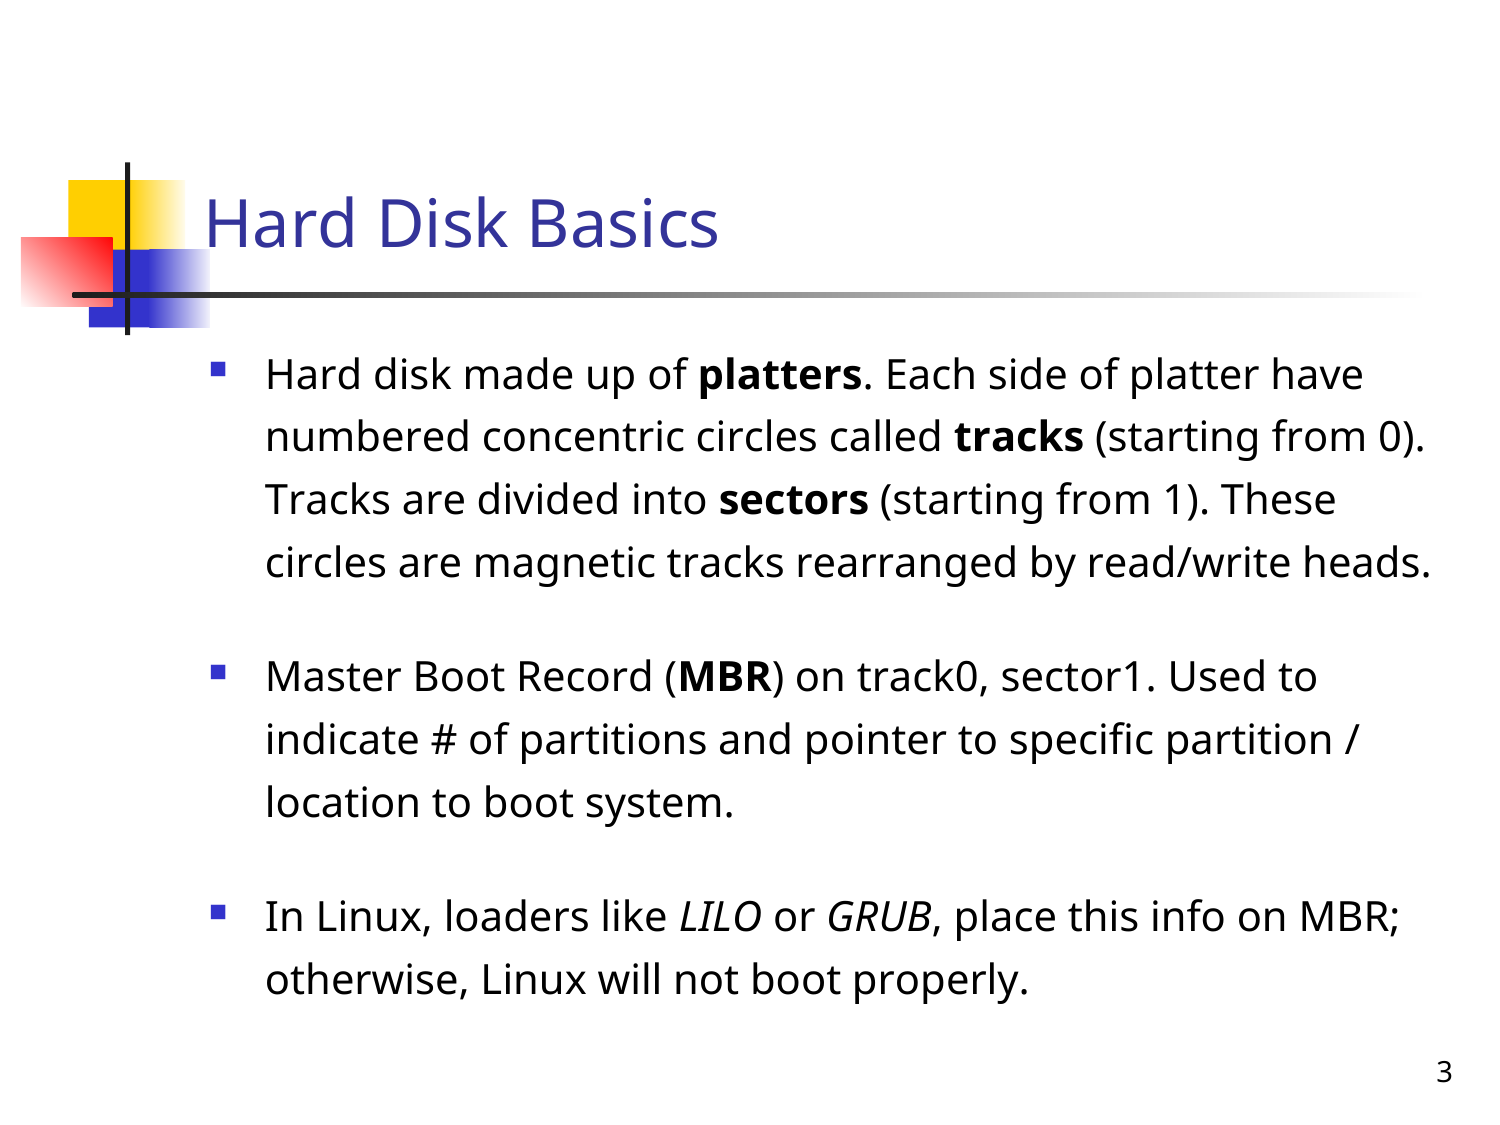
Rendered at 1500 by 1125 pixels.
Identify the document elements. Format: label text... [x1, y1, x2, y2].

title Hard Disk Basics [188, 35, 1468, 276]
list Hard disk made up of platters. Each side of platter have numbered concentric circles called tracks (starting from 0). Tracks are divided into sectors (starting from 1). These circles are magnetic tracks rearranged by read/write heads. Master Boot Record (MBR) on track0, sector1. Used to indicate # of partitions and pointer to specific partition / location to boot system. In Linux, loaders like LILO or GRUB, place this info on MBR; otherwise, Linux will not boot properly. [193, 331, 1469, 1007]
